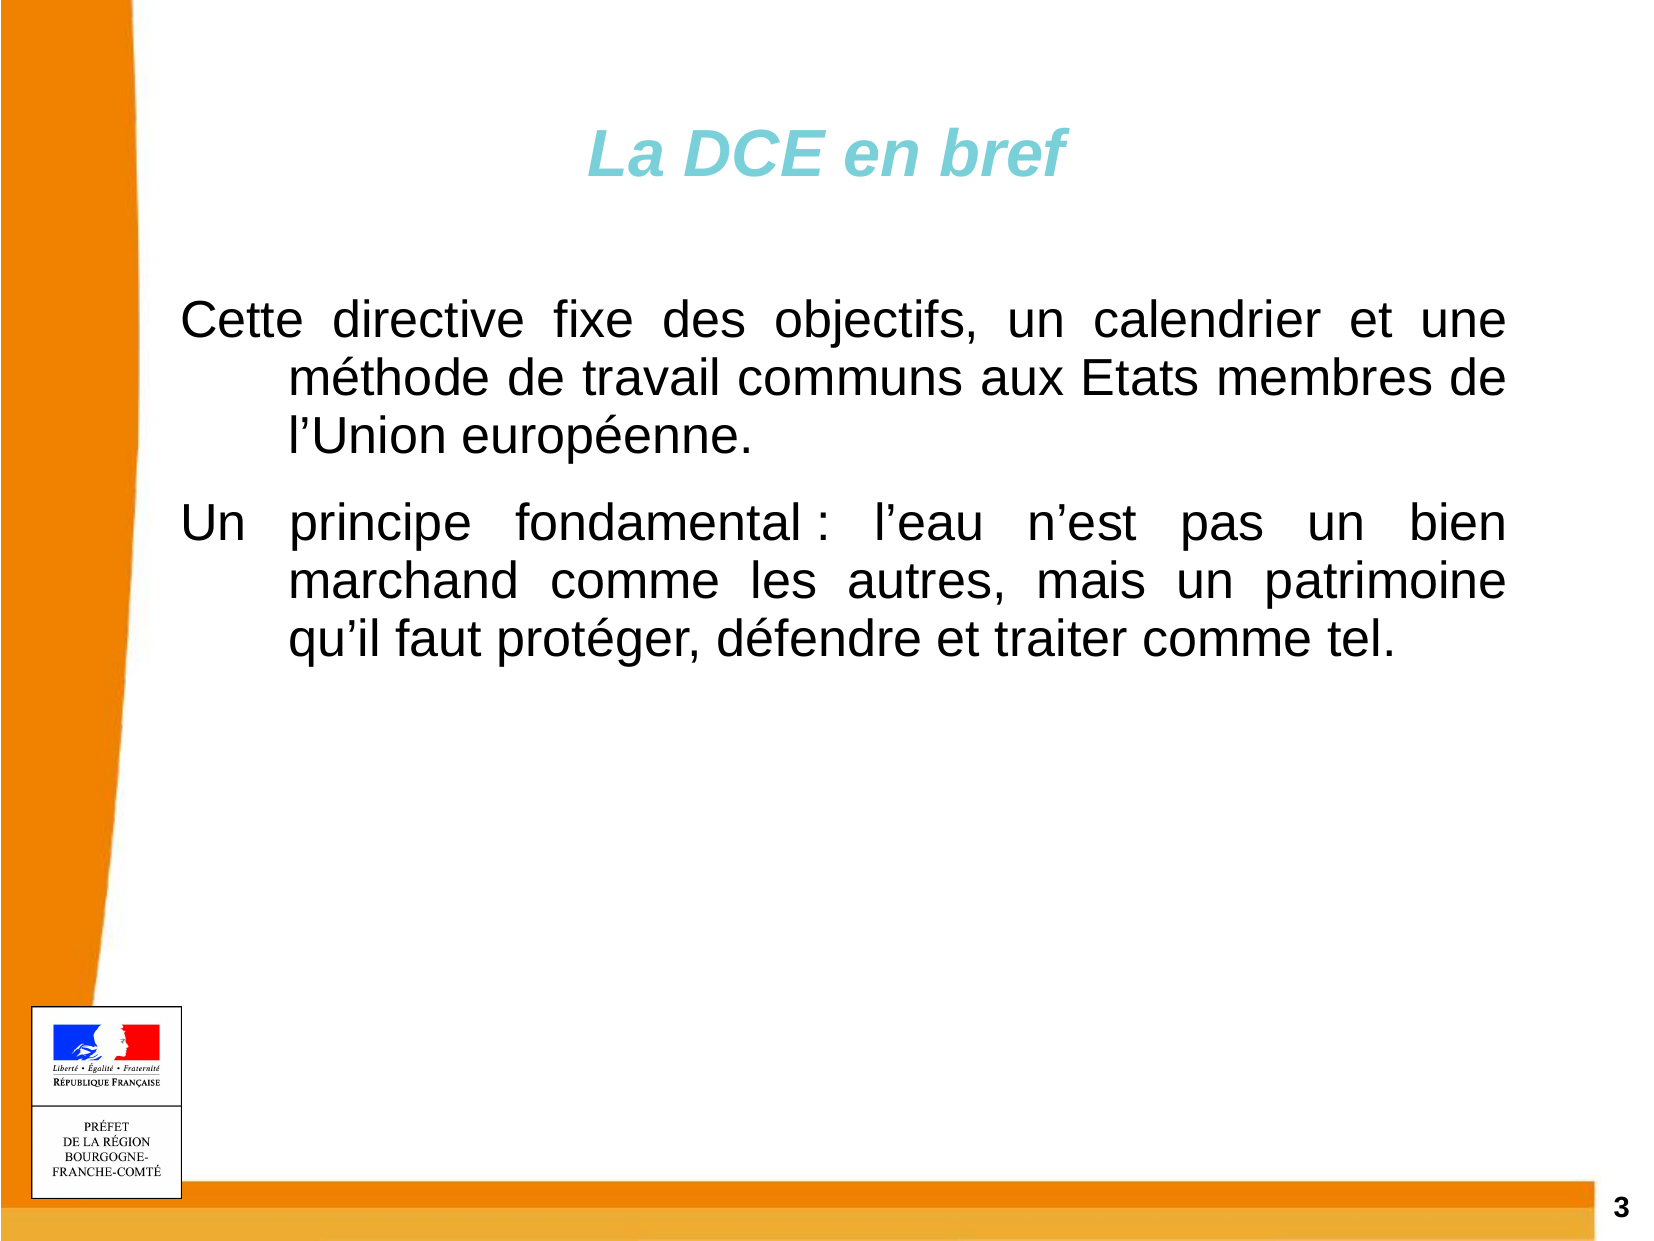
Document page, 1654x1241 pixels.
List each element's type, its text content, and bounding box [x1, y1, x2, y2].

title La DCE en bref [82, 49, 1571, 257]
list Cette directive fixe des objectifs, un calendrier et une méthode de travail communs aux Etats membres de l’Union européenne. Un principe fondamental : l’eau n’est pas un bien marchand comme les autres, mais un patrimoine qu’il faut protéger, défendre et traiter comme tel. [179, 290, 1509, 1010]
picture [1, 0, 1654, 1241]
